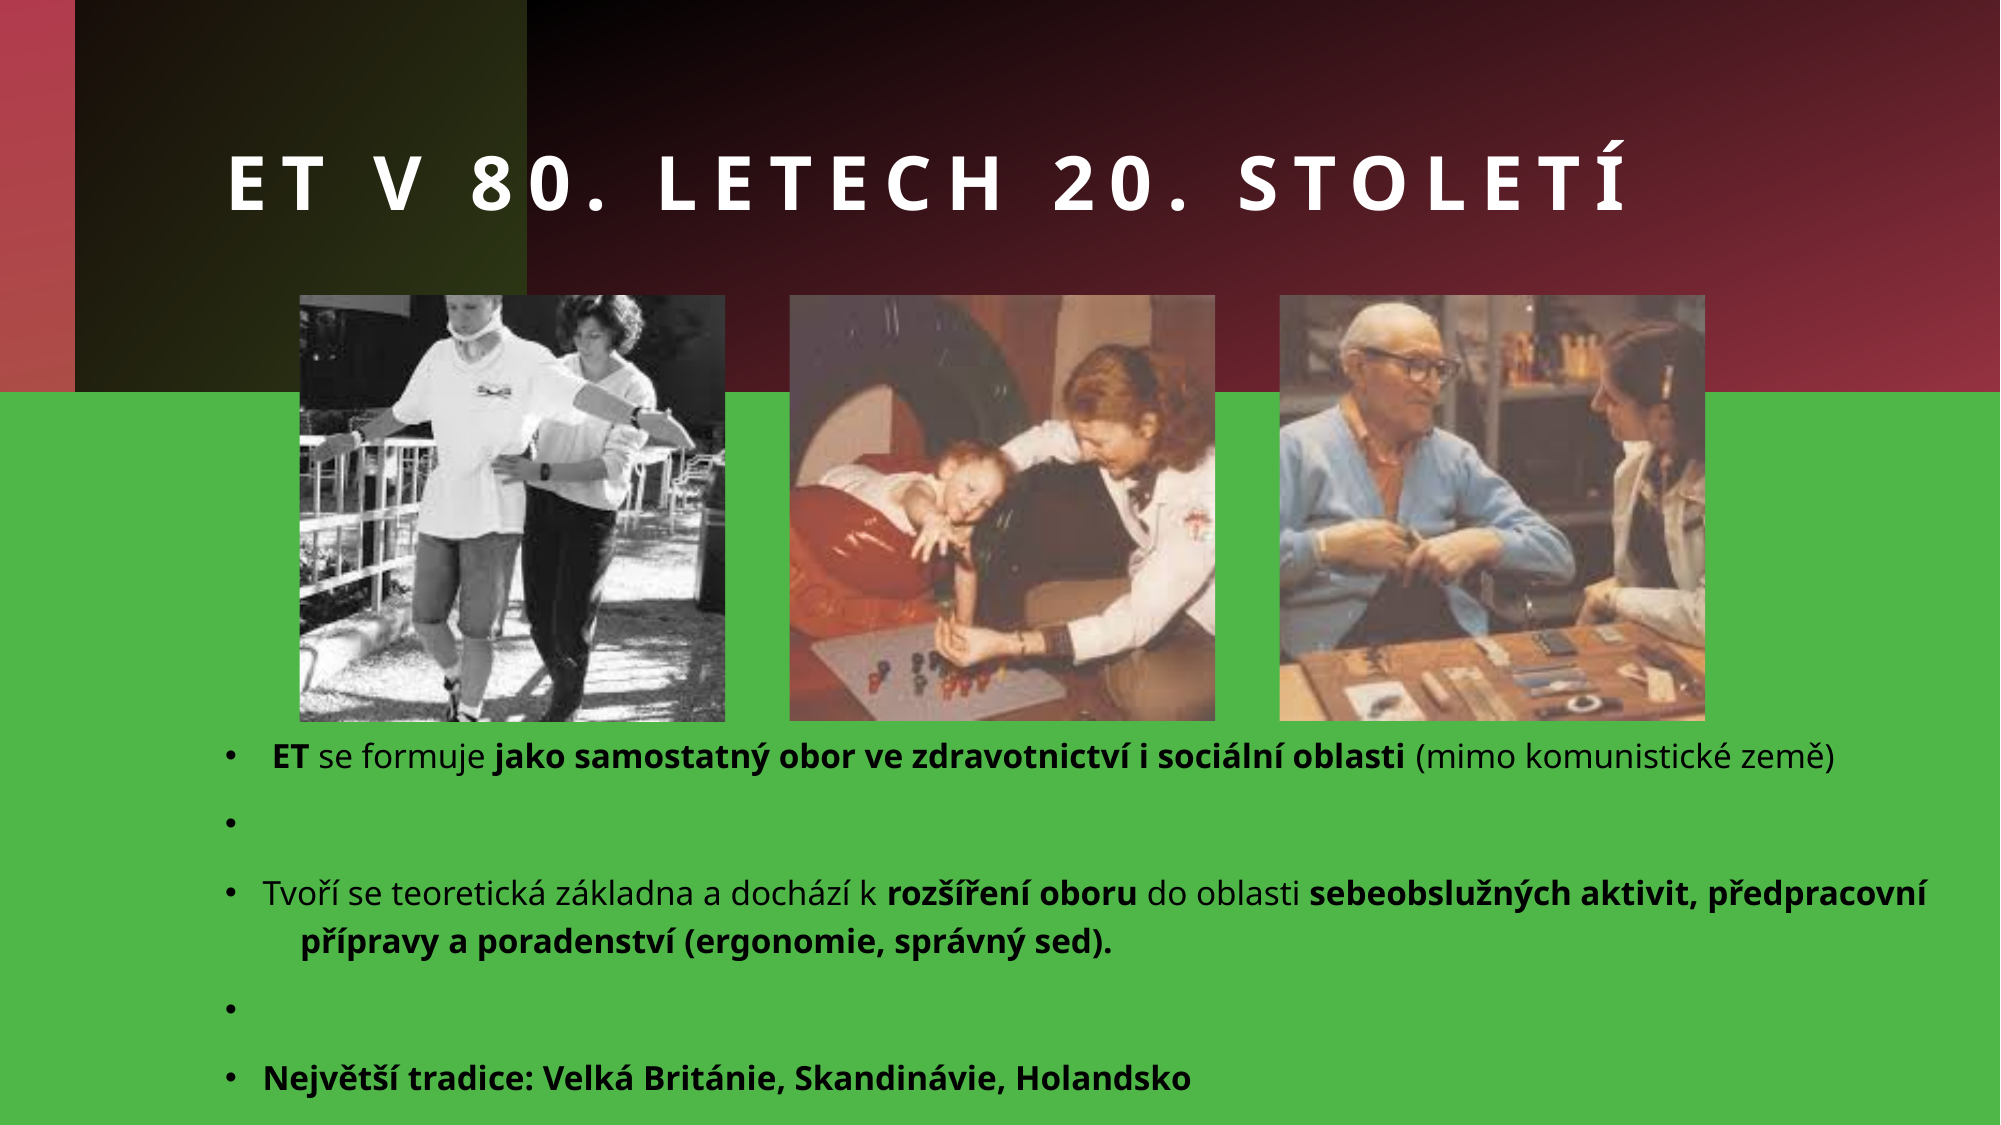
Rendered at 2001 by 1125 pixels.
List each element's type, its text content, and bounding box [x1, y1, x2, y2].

title Et v 80. Letech 20. Století [225, 94, 1776, 267]
picture [299, 295, 726, 666]
picture [789, 295, 1216, 666]
text_box [0, 0, 2000, 1125]
picture [1279, 295, 1706, 666]
list ET se formuje jako samostatný obor ve zdravotnictví i sociální oblasti (mimo komunistické země) Tvoří se teoretická základna a dochází k rozšíření oboru do oblasti sebeobslužných aktivit, předpracovní přípravy a poradenství (ergonomie, správný sed). Největší tradice: Velká Británie, Skandinávie, Holandsko [225, 666, 1966, 1125]
